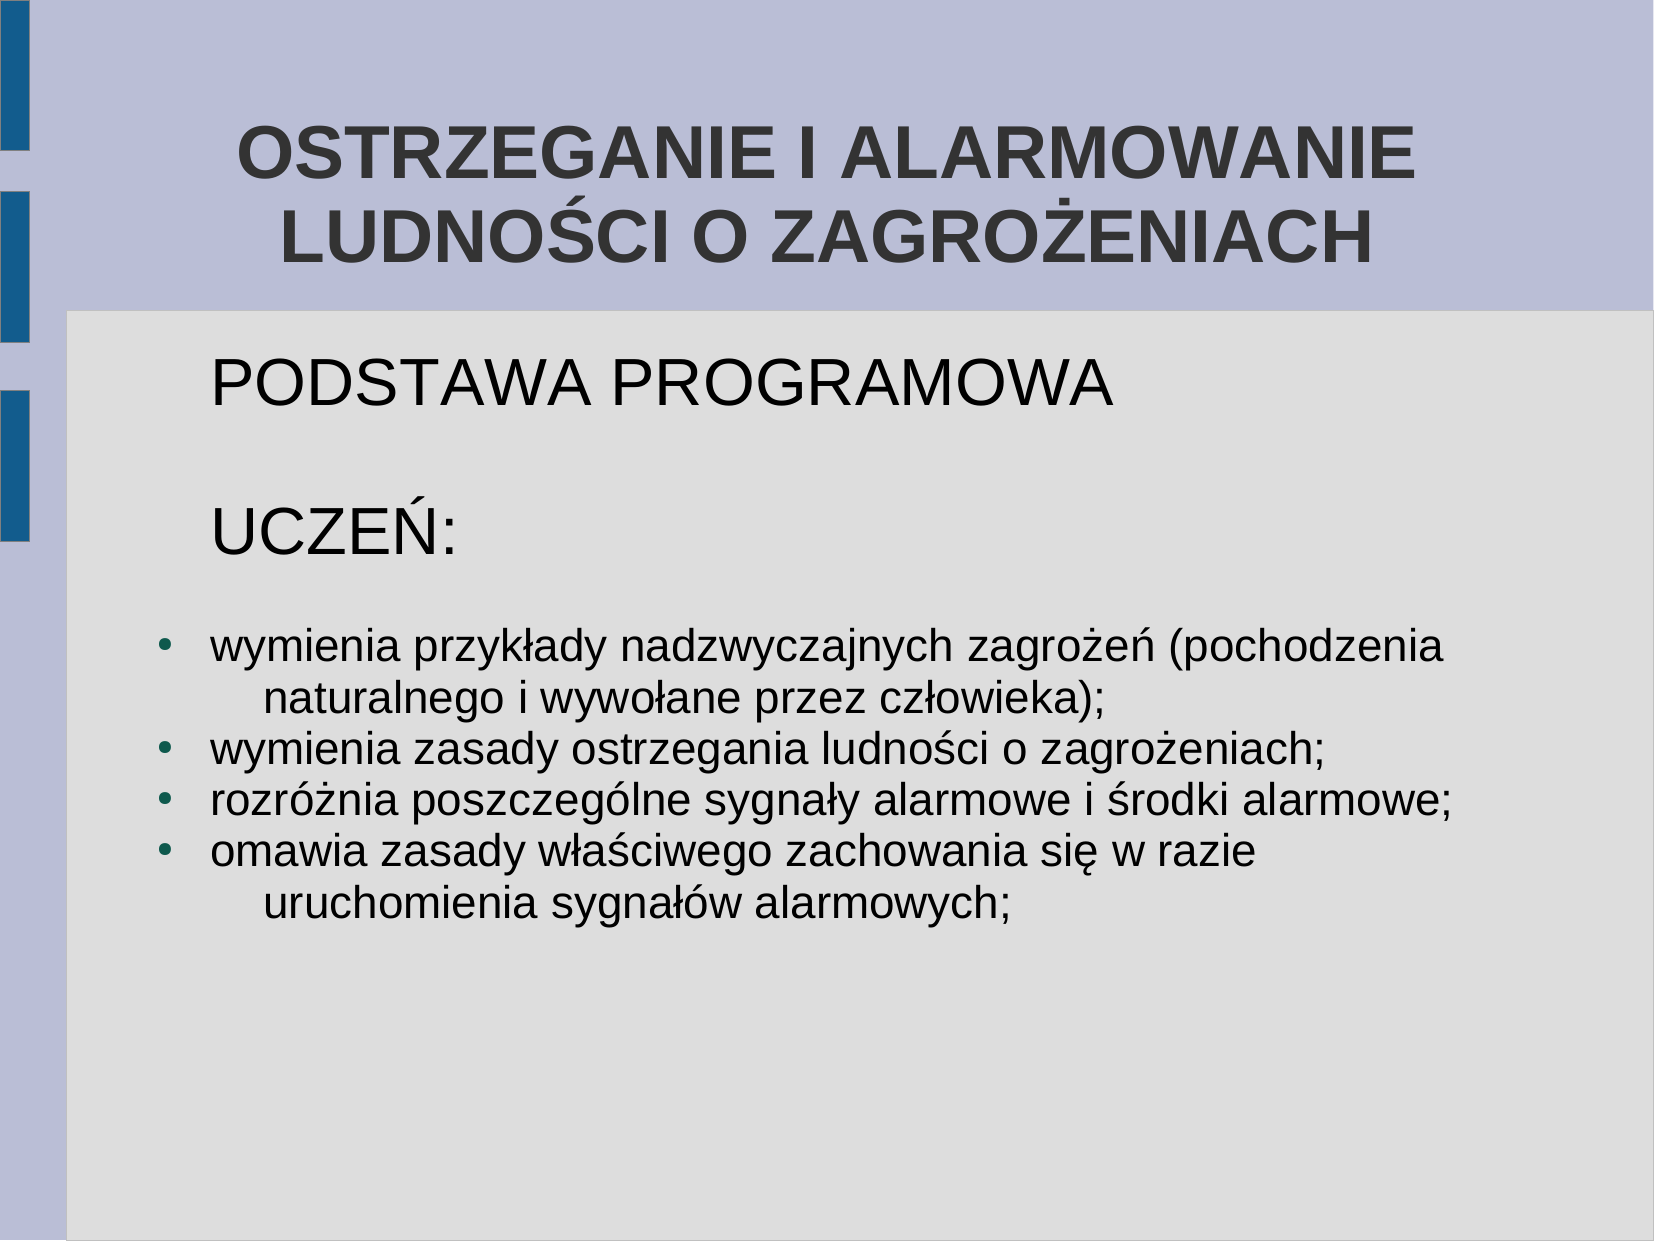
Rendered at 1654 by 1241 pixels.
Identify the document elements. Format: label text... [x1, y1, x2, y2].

list PODSTAWA PROGRAMOWA UCZEŃ: wymienia przykłady nadzwyczajnych zagrożeń (pochodzenia naturalnego i wywołane przez człowieka); wymienia zasady ostrzegania ludności o zagrożeniach; rozróżnia poszczególne sygnały alarmowe i środki alarmowe; omawia zasady właściwego zachowania się w razie uruchomienia sygnałów alarmowych; [121, 344, 1534, 1127]
title OSTRZEGANIE I ALARMOWANIE LUDNOŚCI O ZAGROŻENIACH [121, 91, 1534, 299]
